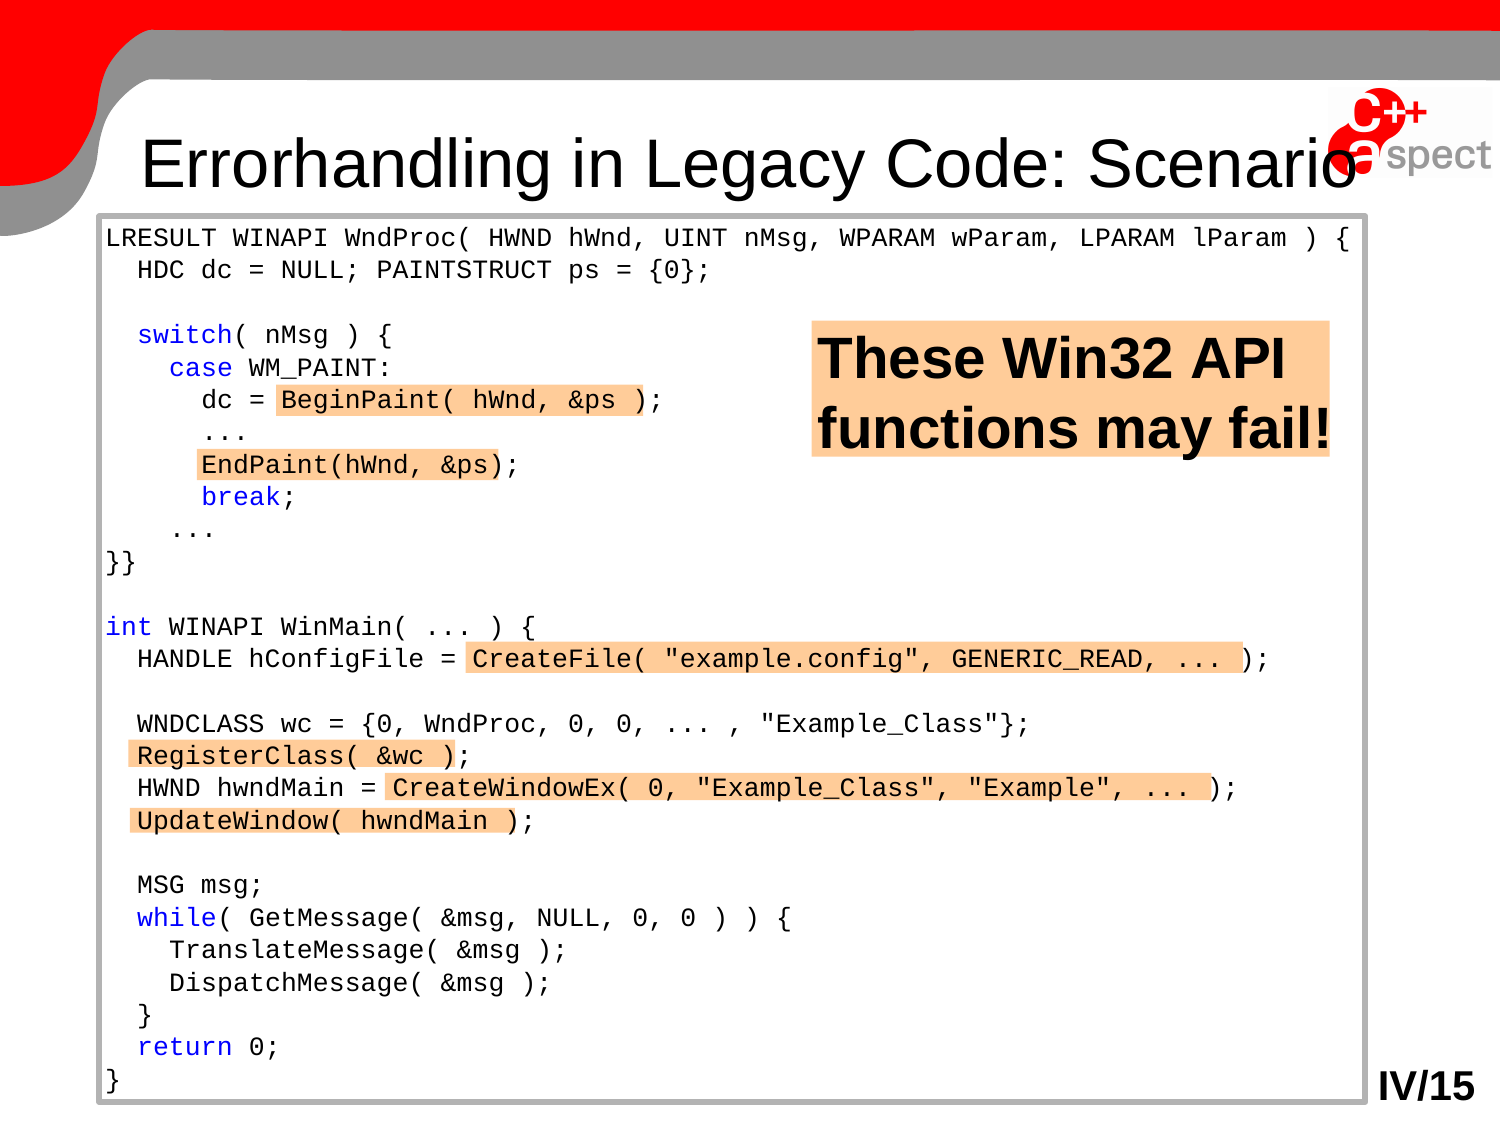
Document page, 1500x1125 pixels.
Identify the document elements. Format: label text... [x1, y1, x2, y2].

text_box [0, 1024, 1151, 1125]
text_box LRESULT WINAPI WndProc( HWND hWnd, UINT nMsg, WPARAM wParam, LPARAM lParam ) { HDC dc = NULL; PAINTSTRUCT ps = {0}; switch( nMsg ) { case WM_PAINT: dc = BeginPaint( hWnd, &ps ); ... EndPaint(hWnd, &ps); break; ... }} int WINAPI WinMain( ... ) { HANDLE hConfigFile = CreateFile( "example.config", GENERIC_READ, ... ); WNDCLASS wc = {0, WndProc, 0, 0, ... , "Example_Class"}; RegisterClass( &wc ); HWND hwndMain = CreateWindowEx( 0, "Example_Class", "Example", ... ); UpdateWindow( hwndMain ); MSG msg; while( GetMessage( &msg, NULL, 0, 0 ) ) { TranslateMessage( &msg ); DispatchMessage( &msg ); } return 0; } [99, 216, 1366, 1102]
title Errorhandling in Legacy Code: Scenario [112, 98, 1388, 223]
